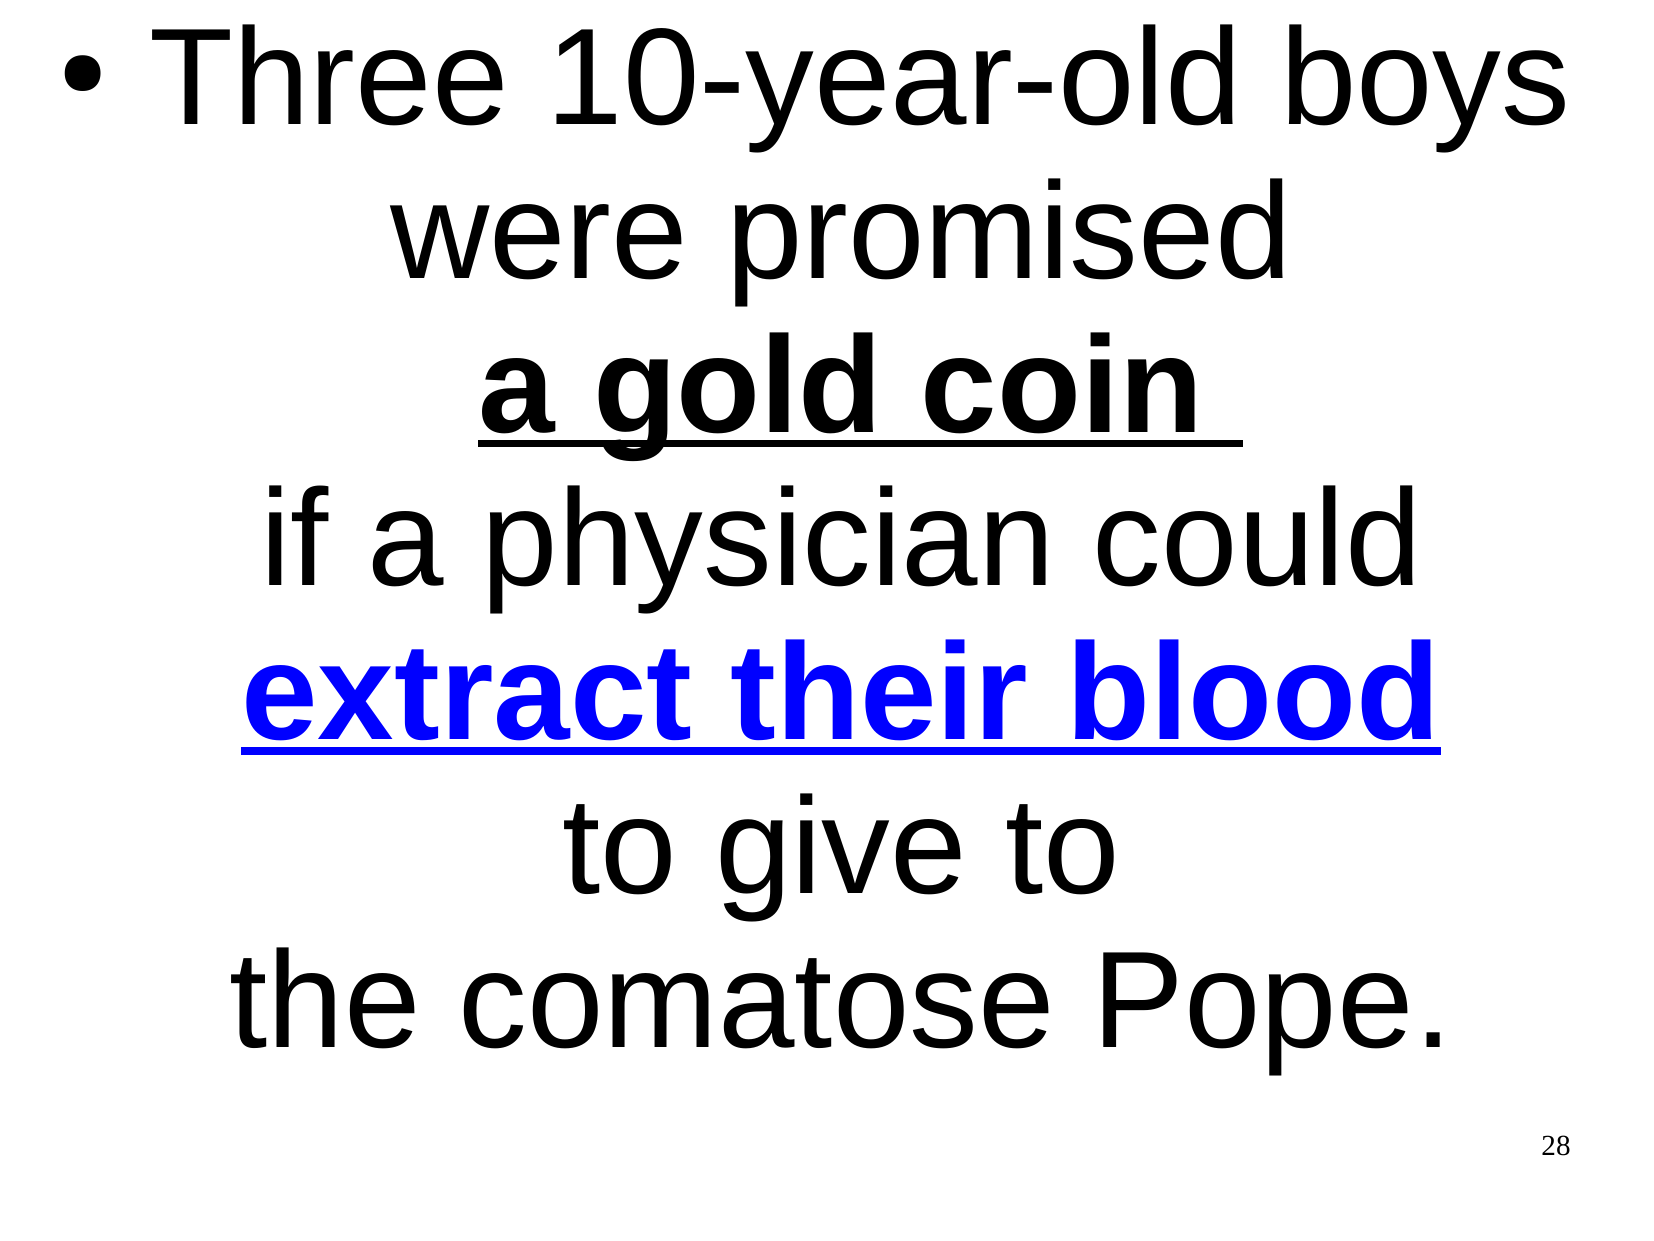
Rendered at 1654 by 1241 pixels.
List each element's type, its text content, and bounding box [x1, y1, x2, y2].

list Three 10-year-old boys were promised a gold coin if a physician could extract their blood to give to the comatose Pope. [0, 0, 1651, 1238]
